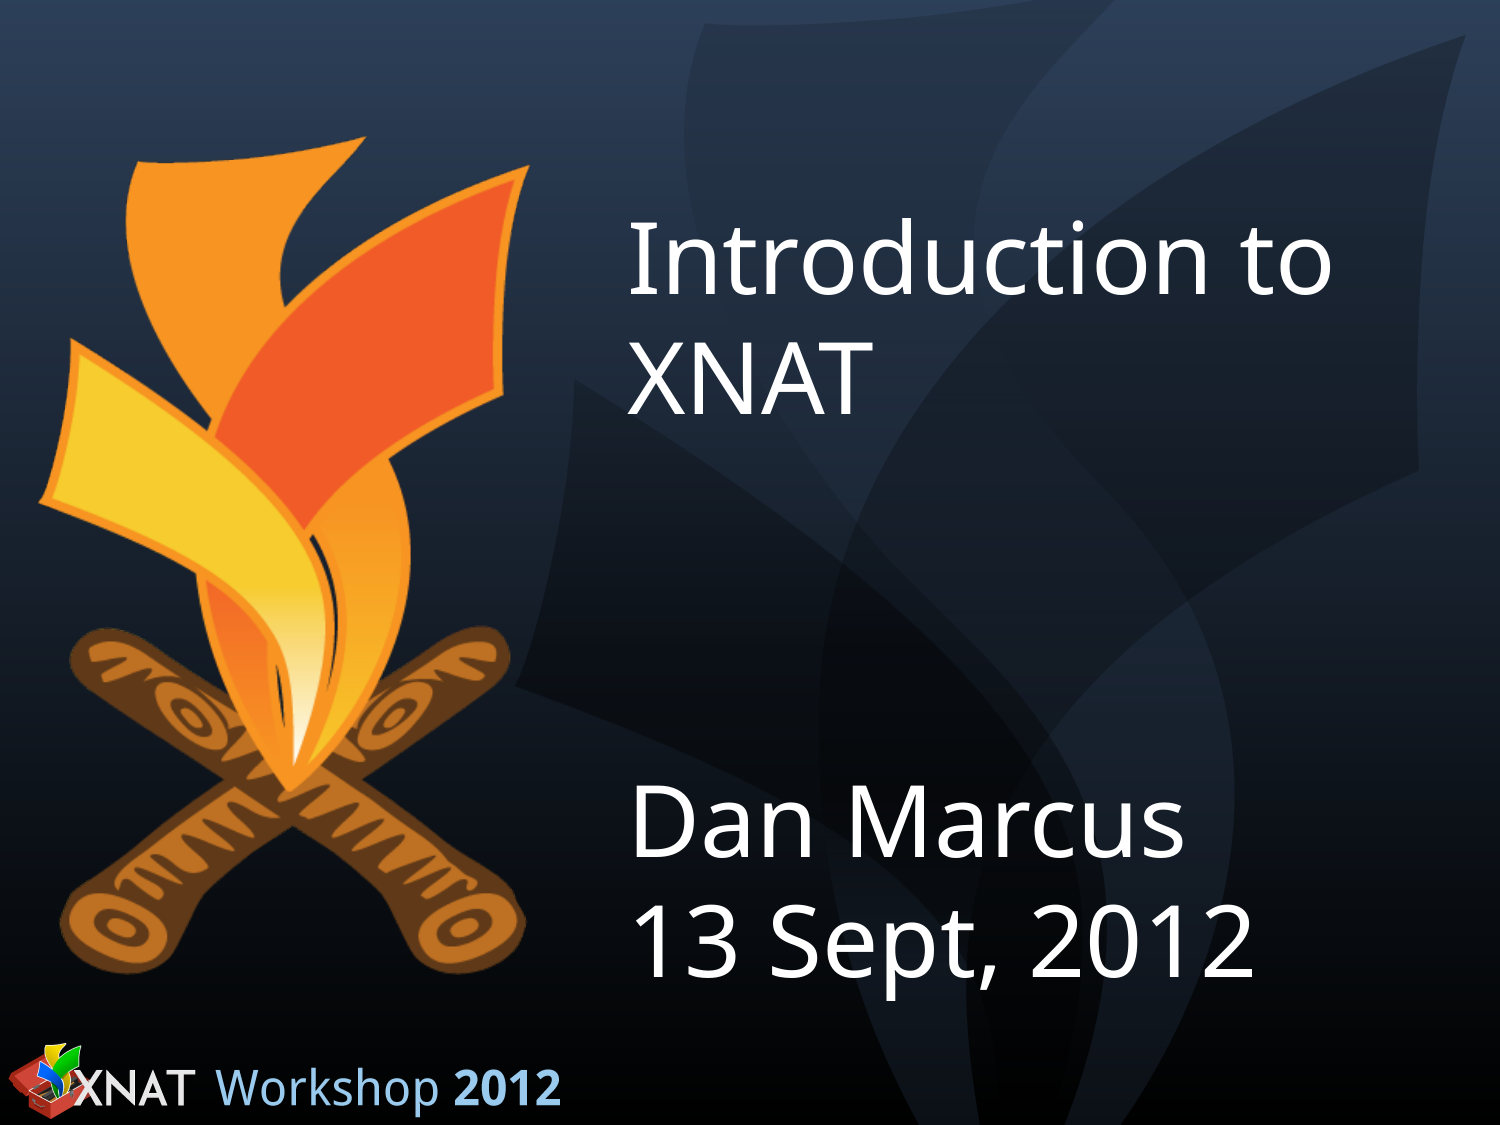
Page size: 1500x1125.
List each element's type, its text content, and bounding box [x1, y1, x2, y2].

subtitle Dan Marcus 13 Sept, 2012 [612, 750, 1425, 1000]
picture [0, 0, 1500, 1125]
title Introduction to XNAT [612, 187, 1425, 713]
